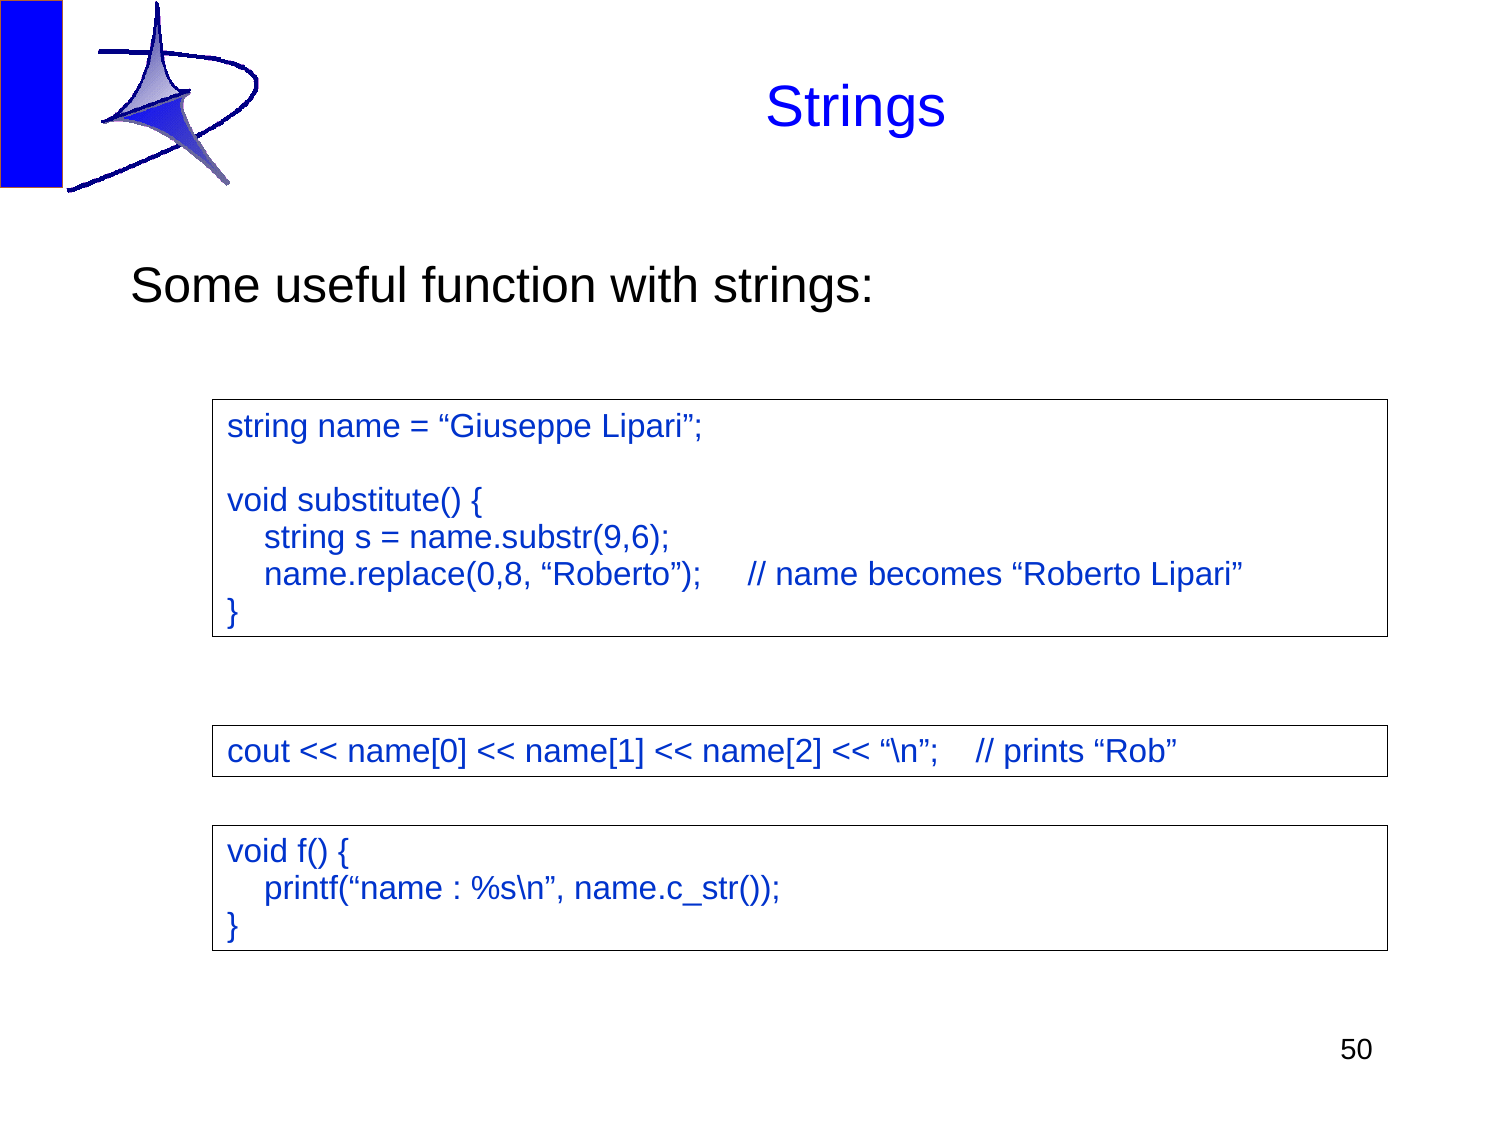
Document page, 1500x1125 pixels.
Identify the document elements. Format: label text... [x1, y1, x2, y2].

picture [62, 0, 263, 197]
text_box void f() { printf(“name : %s\n”, name.c_str()); } [212, 825, 1388, 951]
text_box cout << name[0] << name[1] << name[2] << “\n”; // prints “Rob” [212, 725, 1388, 777]
list Some useful function with strings: [112, 249, 1450, 417]
title Strings [262, 24, 1450, 188]
text_box string name = “Giuseppe Lipari”; void substitute() { string s = name.substr(9,6); name.replace(0,8, “Roberto”); // name becomes “Roberto Lipari” } [212, 399, 1388, 637]
